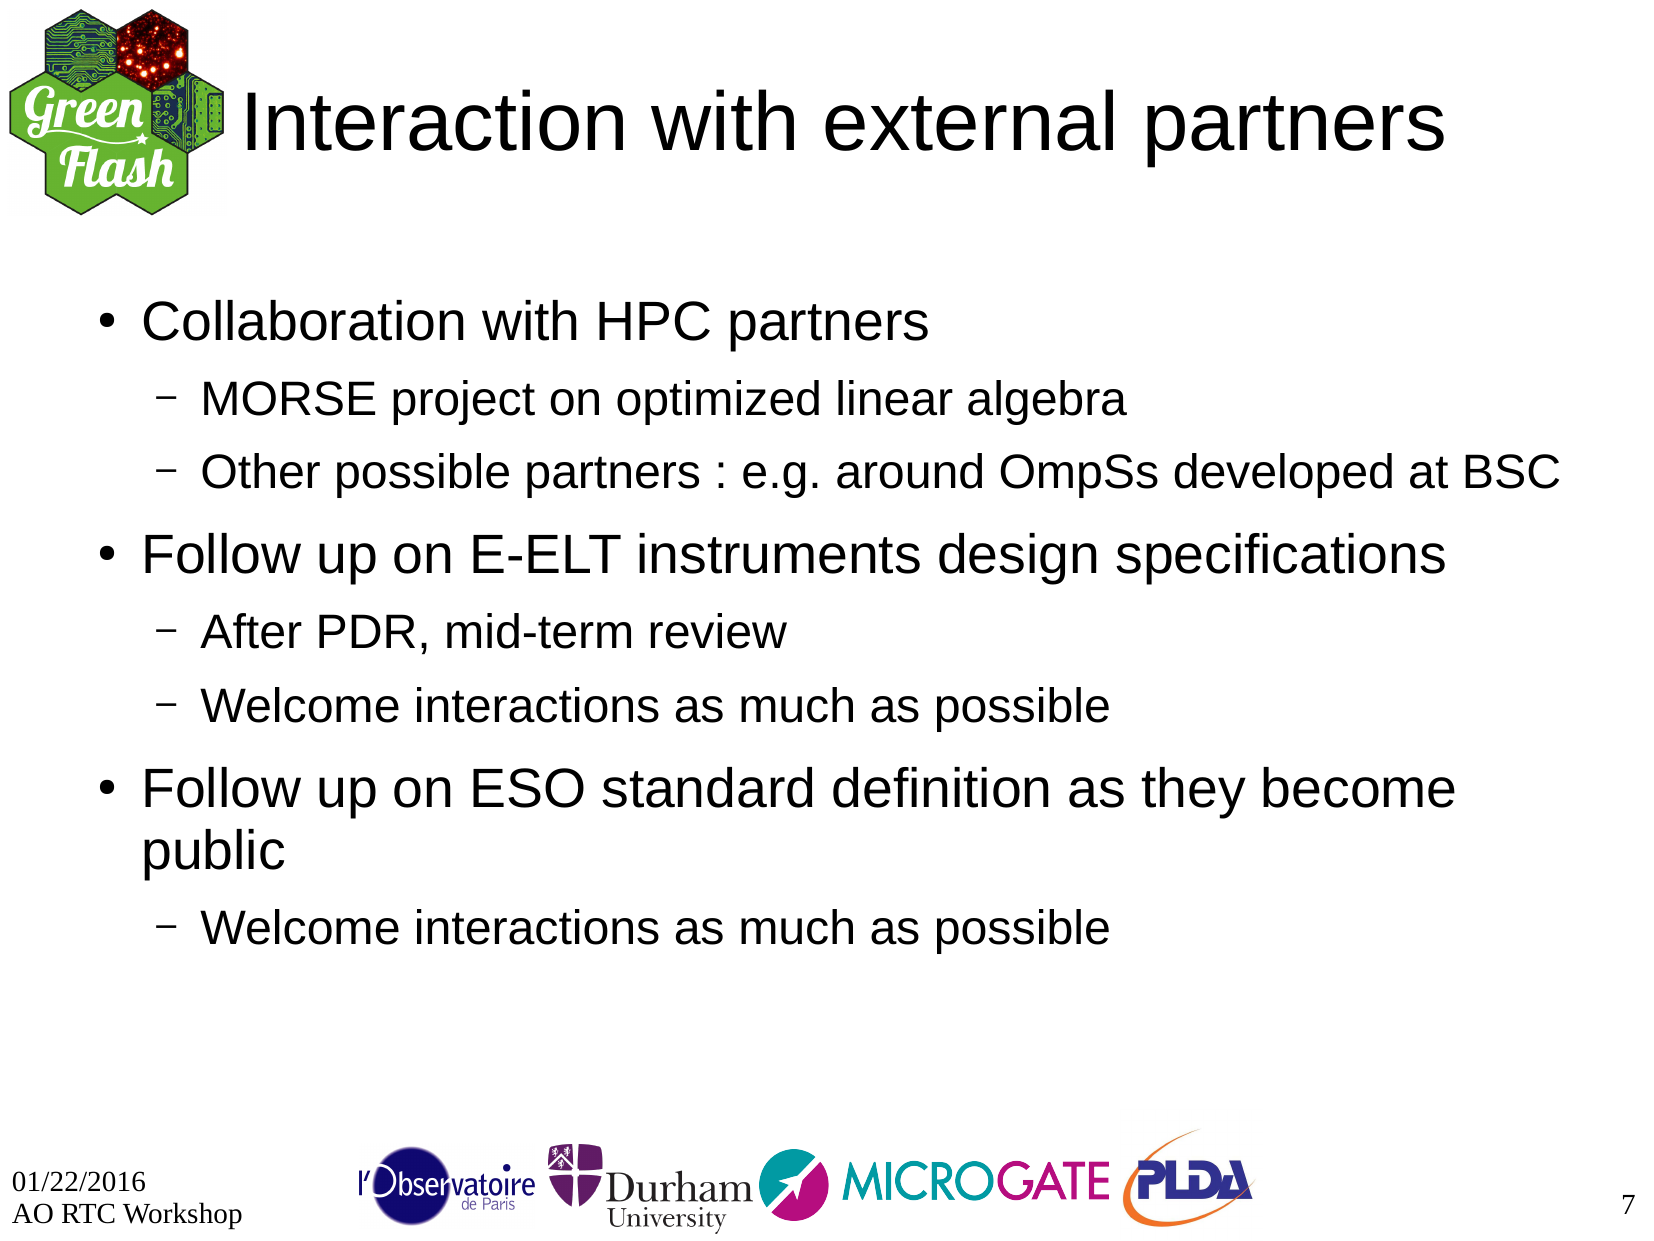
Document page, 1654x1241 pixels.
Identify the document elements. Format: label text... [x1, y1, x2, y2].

picture [1120, 1109, 1263, 1241]
picture [359, 1143, 535, 1229]
list Collaboration with HPC partners MORSE project on optimized linear algebra Other possible partners : e.g. around OmpSs developed at BSC Follow up on E-ELT instruments design specifications After PDR, mid-term review Welcome interactions as much as possible Follow up on ESO standard definition as they become public Welcome interactions as much as possible [82, 290, 1571, 1010]
picture [7, 9, 227, 216]
picture [548, 1144, 753, 1234]
picture [759, 1149, 1109, 1221]
title Interaction with external partners [240, 17, 1571, 226]
